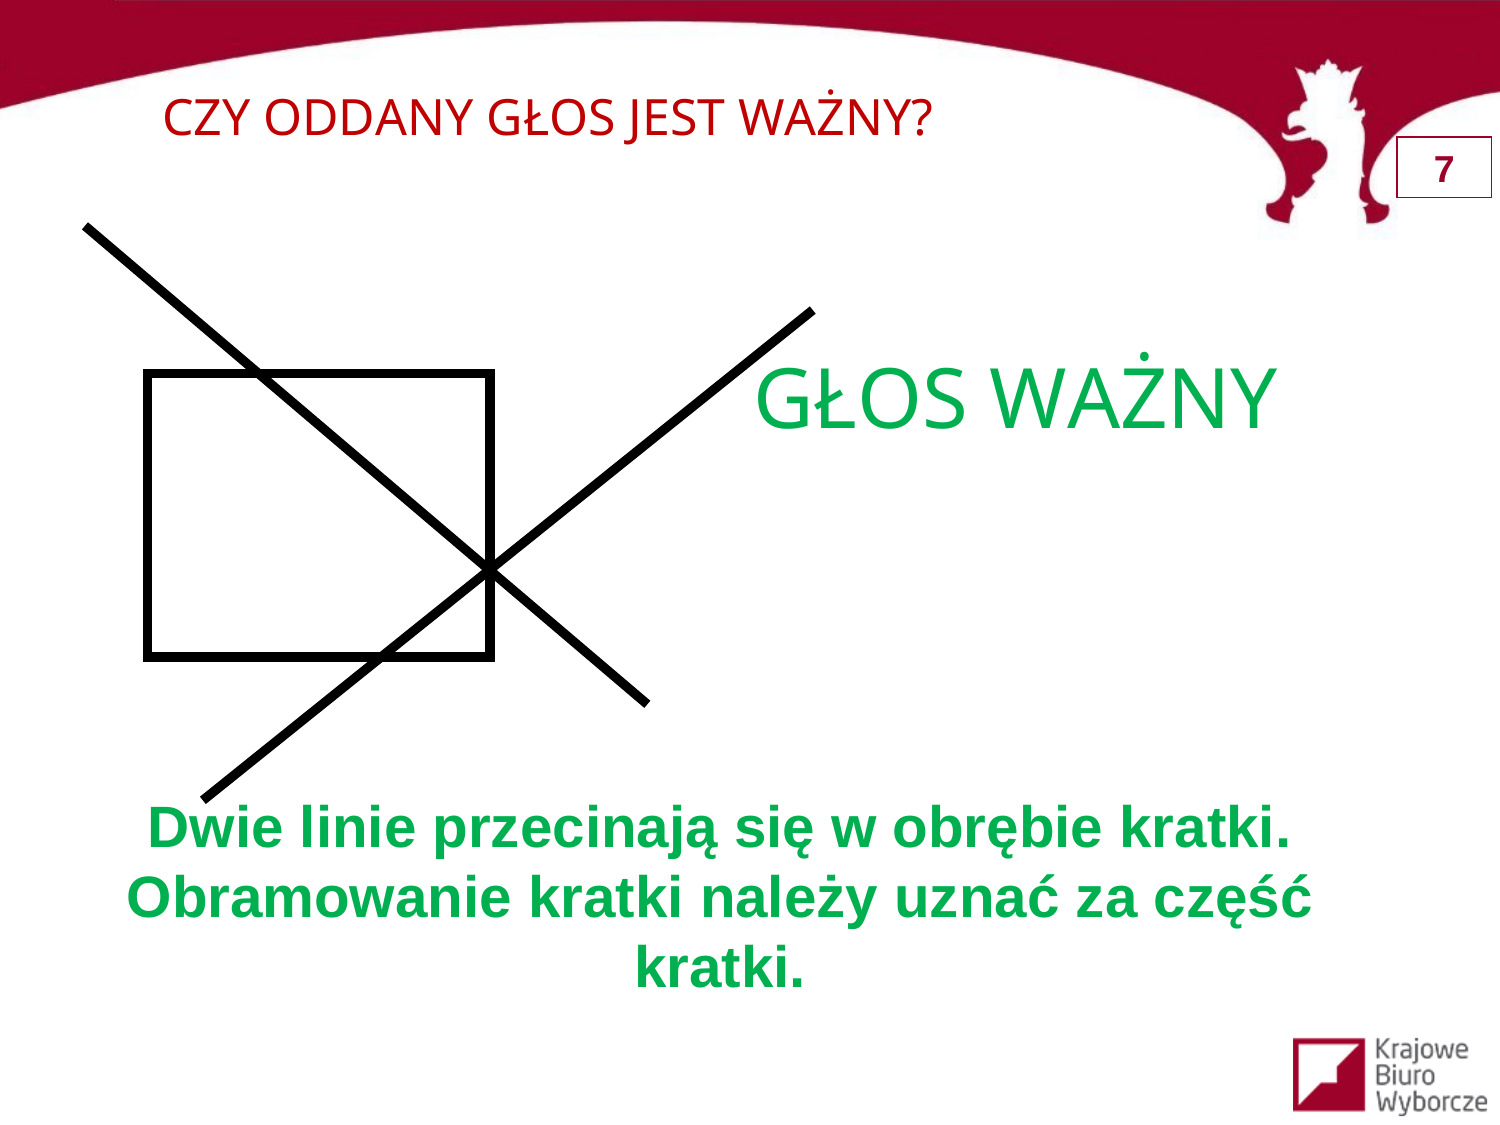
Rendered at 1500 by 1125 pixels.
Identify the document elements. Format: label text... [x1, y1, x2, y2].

picture [1293, 1035, 1489, 1118]
text_box GŁOS WAŻNY [714, 338, 1317, 454]
picture [0, 0, 1500, 262]
text_box Dwie linie przecinają się w obrębie kratki. Obramowanie kratki należy uznać za część kratki. [29, 781, 1412, 1007]
text_box CZY ODDANY GŁOS JEST WAŻNY? [147, 78, 1164, 154]
